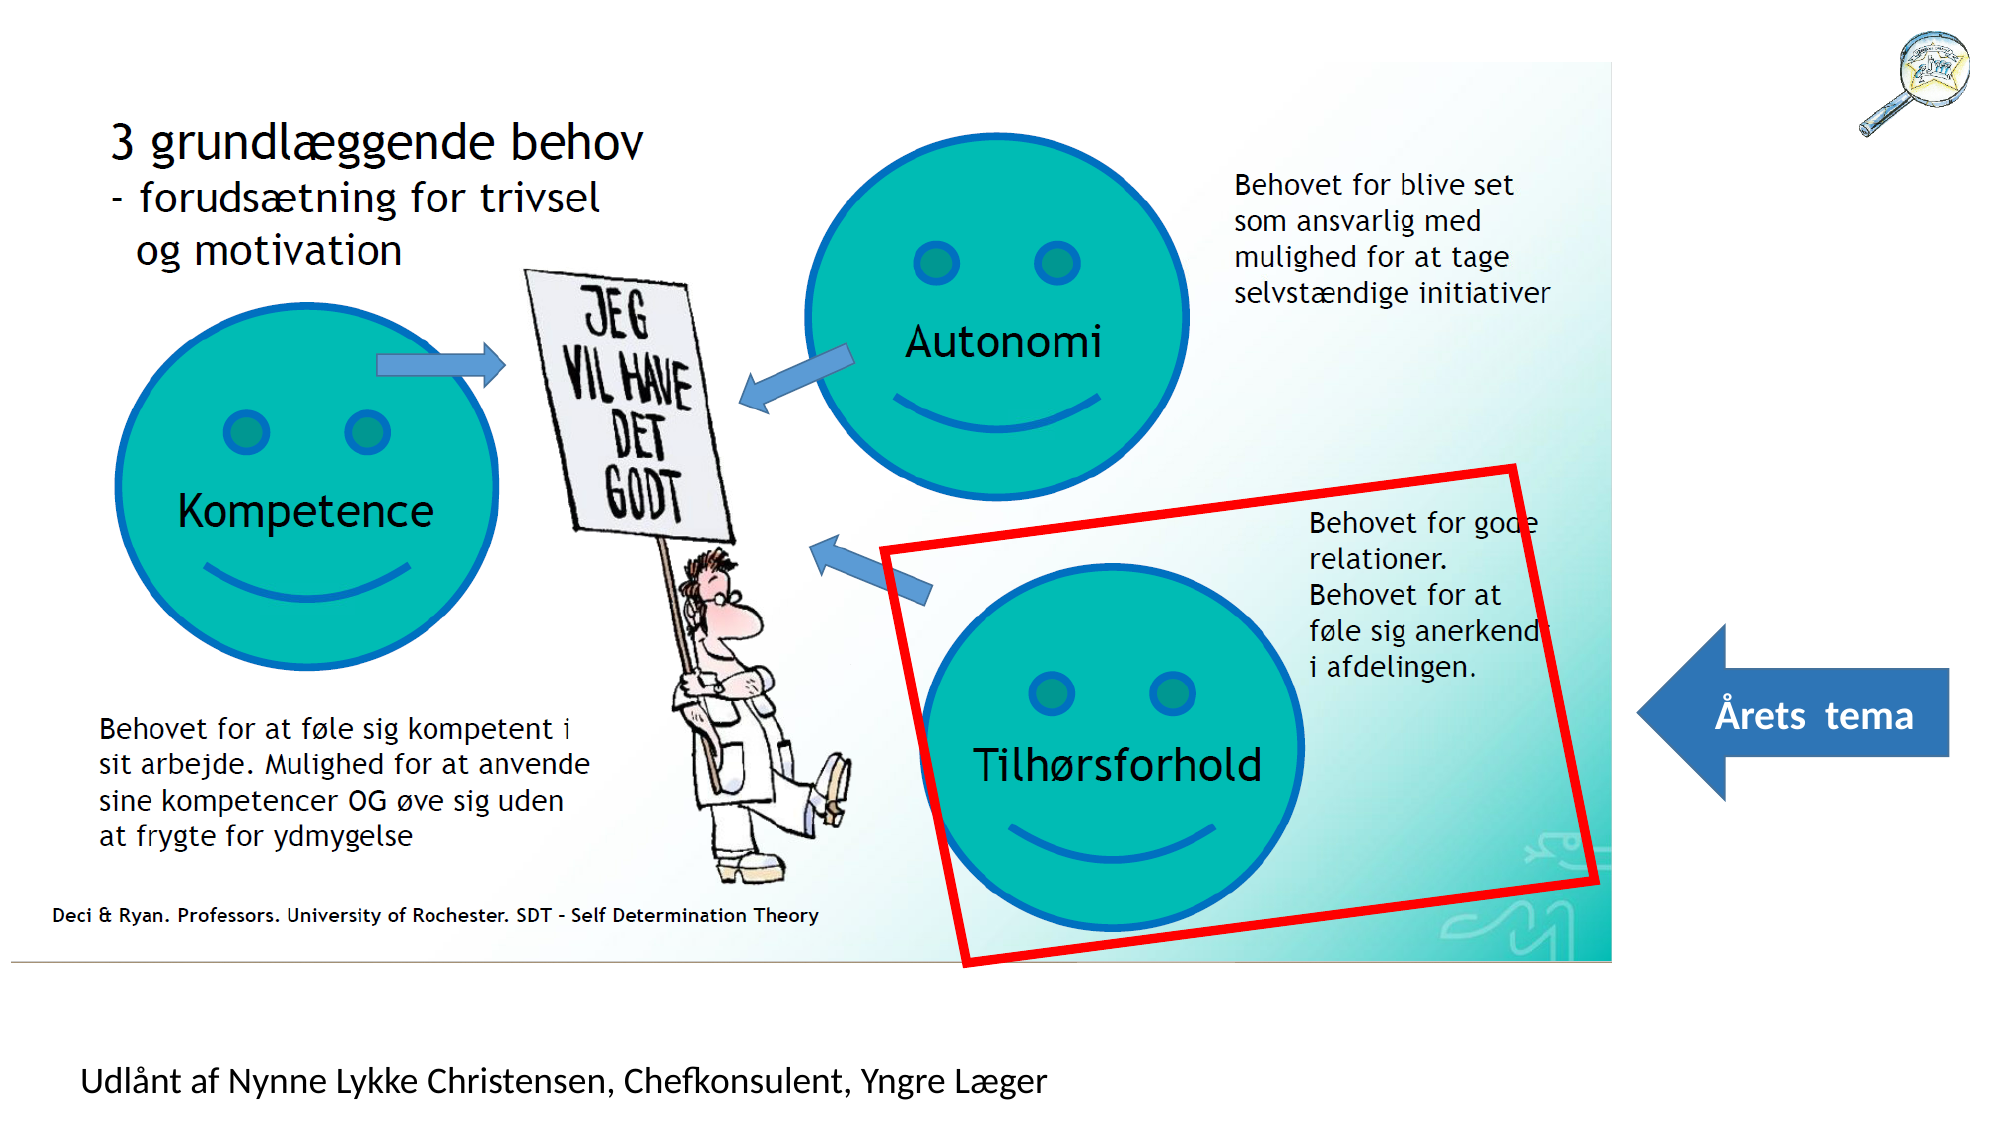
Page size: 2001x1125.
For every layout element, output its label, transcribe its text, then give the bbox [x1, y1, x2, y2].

picture [891, 474, 1588, 957]
picture [11, 62, 1612, 963]
picture [1850, 22, 1976, 139]
text_box Udlånt af Nynne Lykke Christensen, Chefkonsulent, Yngre Læger [65, 1048, 1164, 1109]
text_box Årets tema [1637, 625, 1949, 800]
